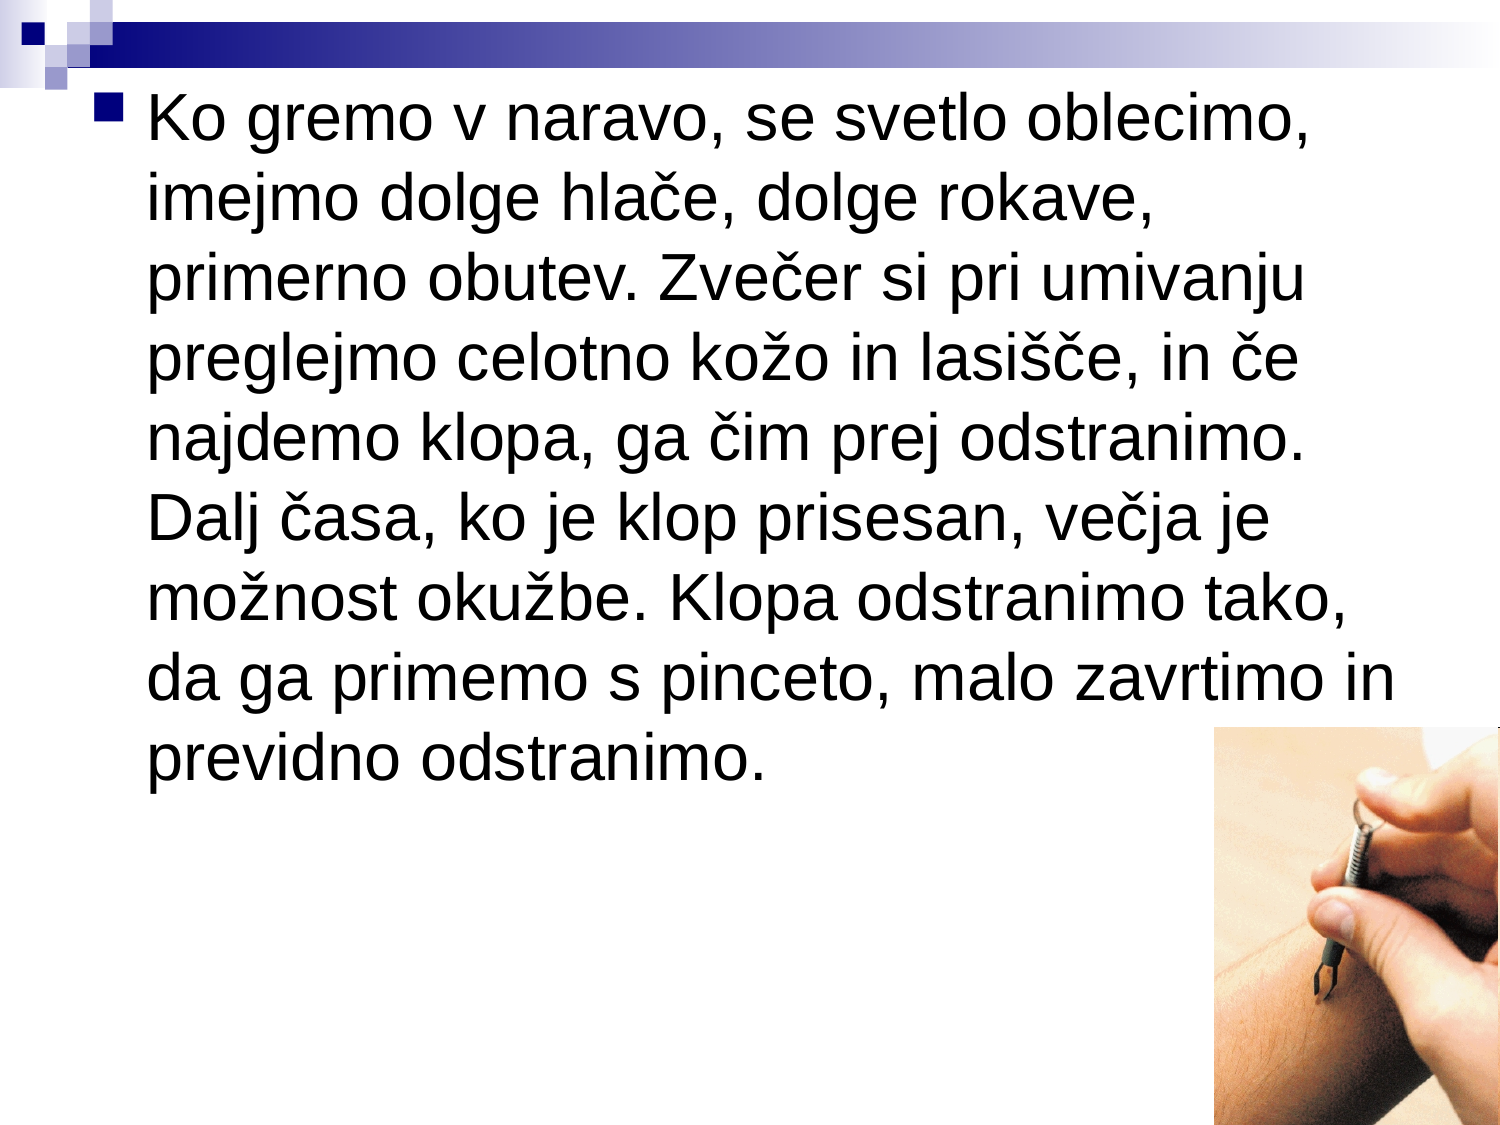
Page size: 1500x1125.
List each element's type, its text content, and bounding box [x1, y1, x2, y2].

picture [1214, 727, 1500, 1125]
list Ko gremo v naravo, se svetlo oblecimo, imejmo dolge hlače, dolge rokave, primerno obutev. Zvečer si pri umivanju preglejmo celotno kožo in lasišče, in če najdemo klopa, ga čim prej odstranimo. Dalj časa, ko je klop prisesan, večja je možnost okužbe. Klopa odstranimo tako, da ga primemo s pinceto, malo zavrtimo in previdno odstranimo. [75, 66, 1425, 1005]
